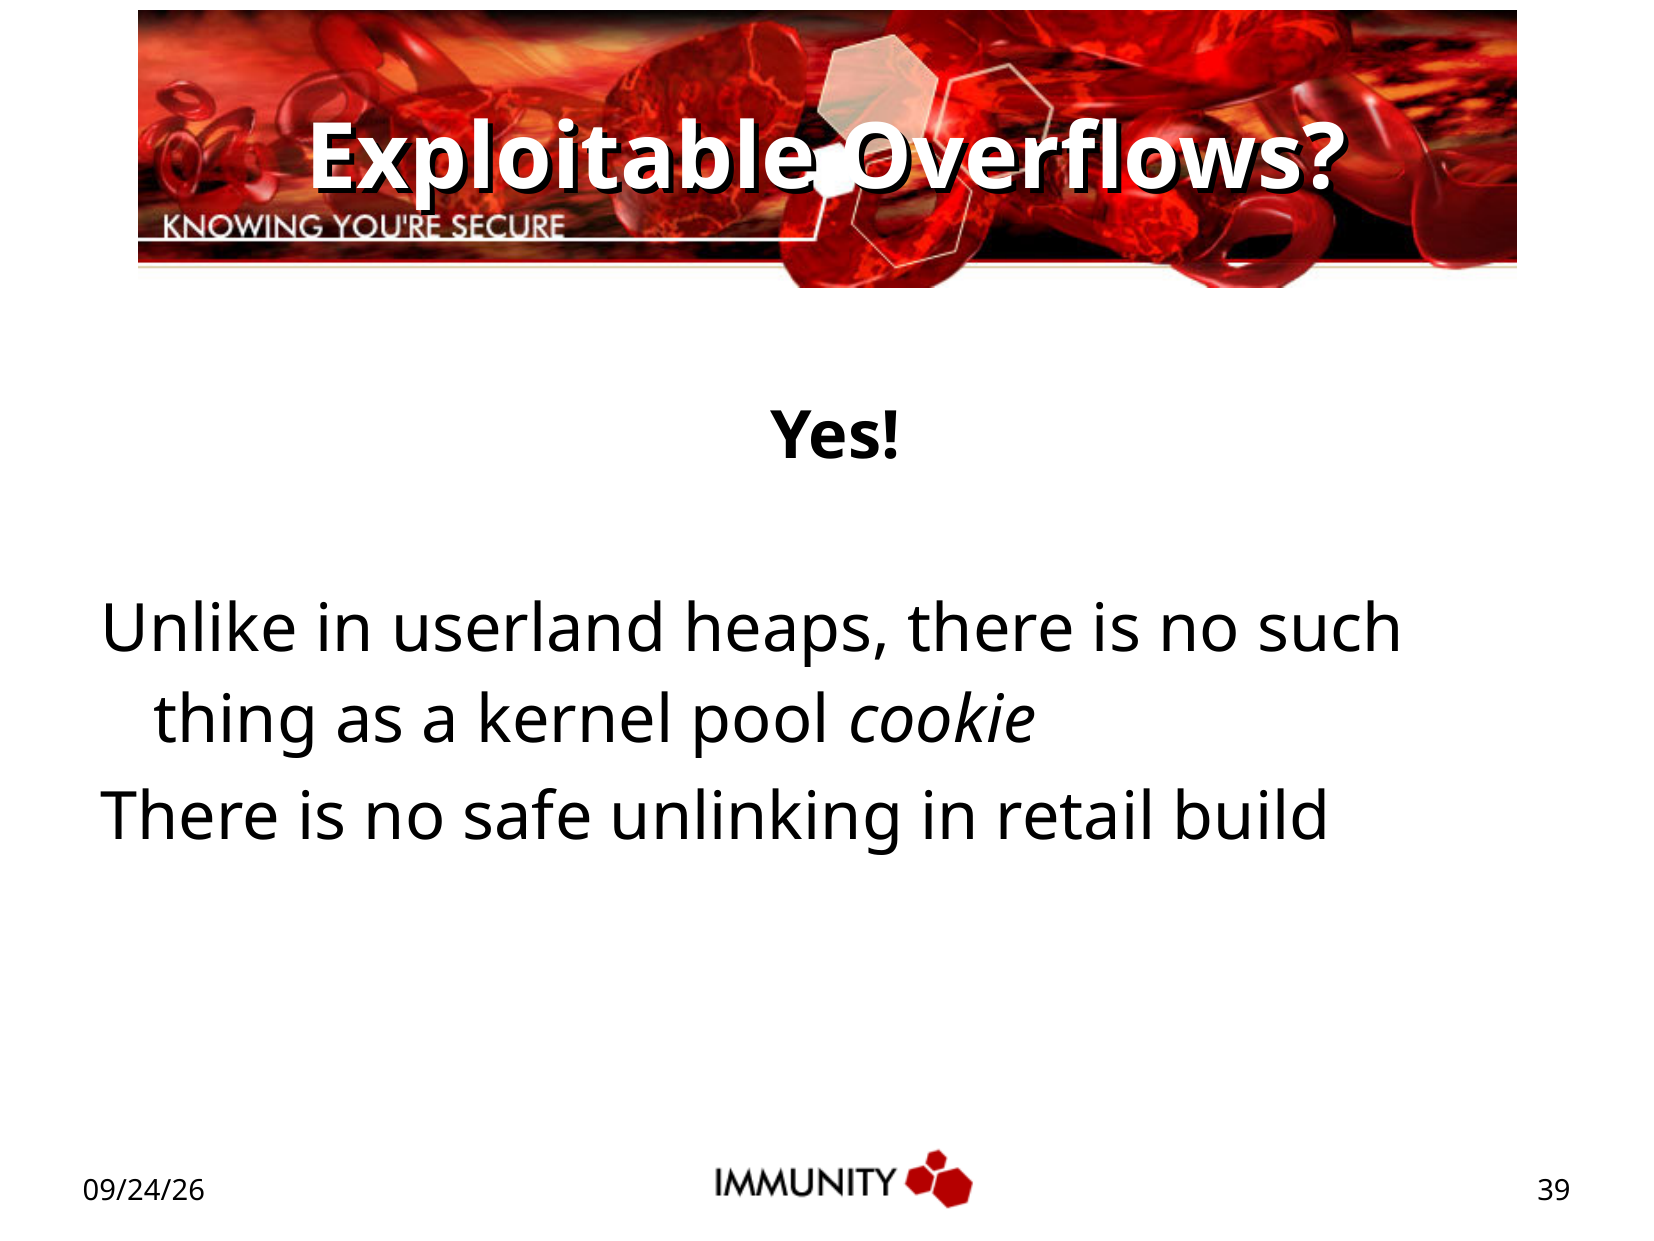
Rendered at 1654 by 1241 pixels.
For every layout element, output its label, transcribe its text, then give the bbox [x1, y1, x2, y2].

title Exploitable Overflows? [82, 49, 1571, 257]
picture [138, 10, 1517, 49]
picture [138, 257, 1517, 288]
list Yes! Unlike in userland heaps, there is no such thing as a kernel pool cookie There is no safe unlinking in retail build [82, 290, 1571, 1094]
picture [694, 1130, 984, 1235]
